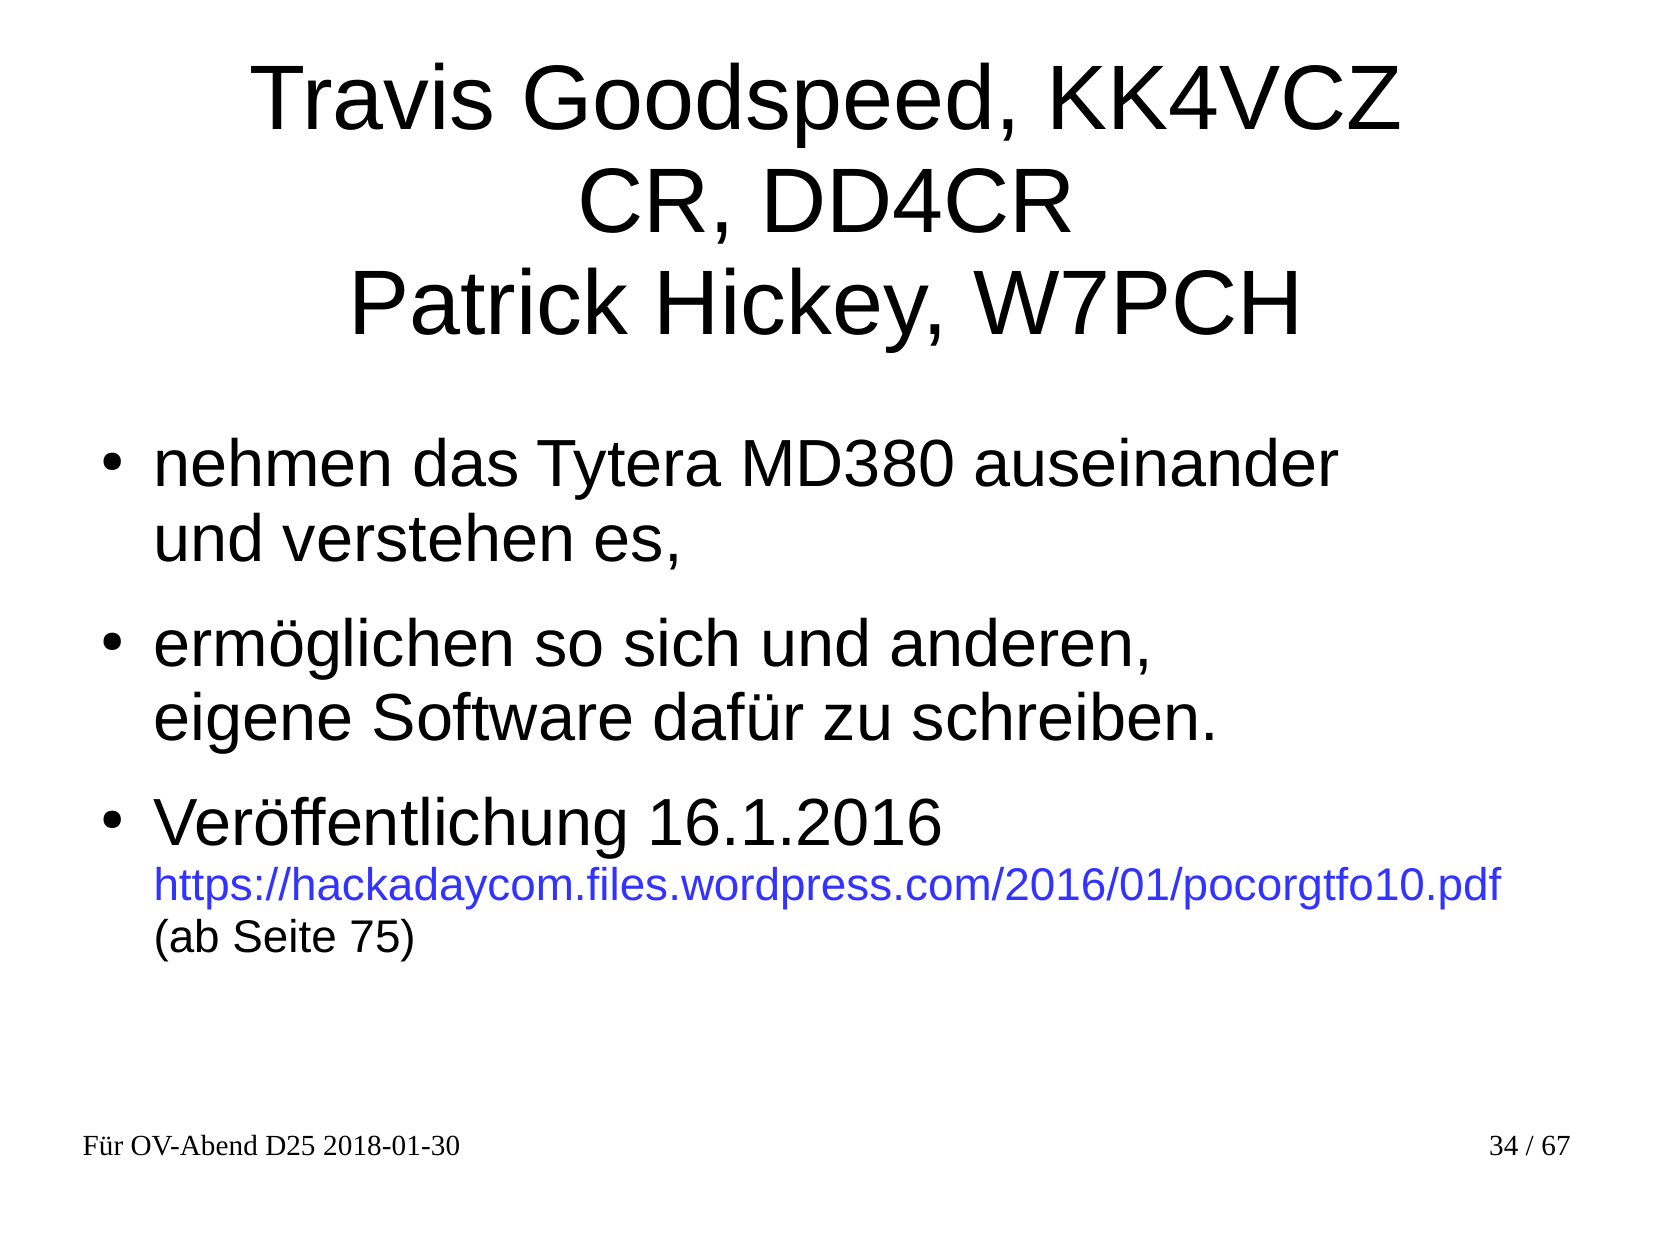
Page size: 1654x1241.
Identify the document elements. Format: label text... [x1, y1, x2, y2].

title Travis Goodspeed, KK4VCZ CR, DD4CR Patrick Hickey, W7PCH [82, 46, 1571, 355]
list nehmen das Tytera MD380 auseinander und verstehen es, ermöglichen so sich und anderen, eigene Software dafür zu schreiben. Veröffentlichung 16.1.2016 https://hackadaycom.files.wordpress.com/2016/01/pocorgtfo10.pdf (ab Seite 75) [82, 426, 1571, 1075]
